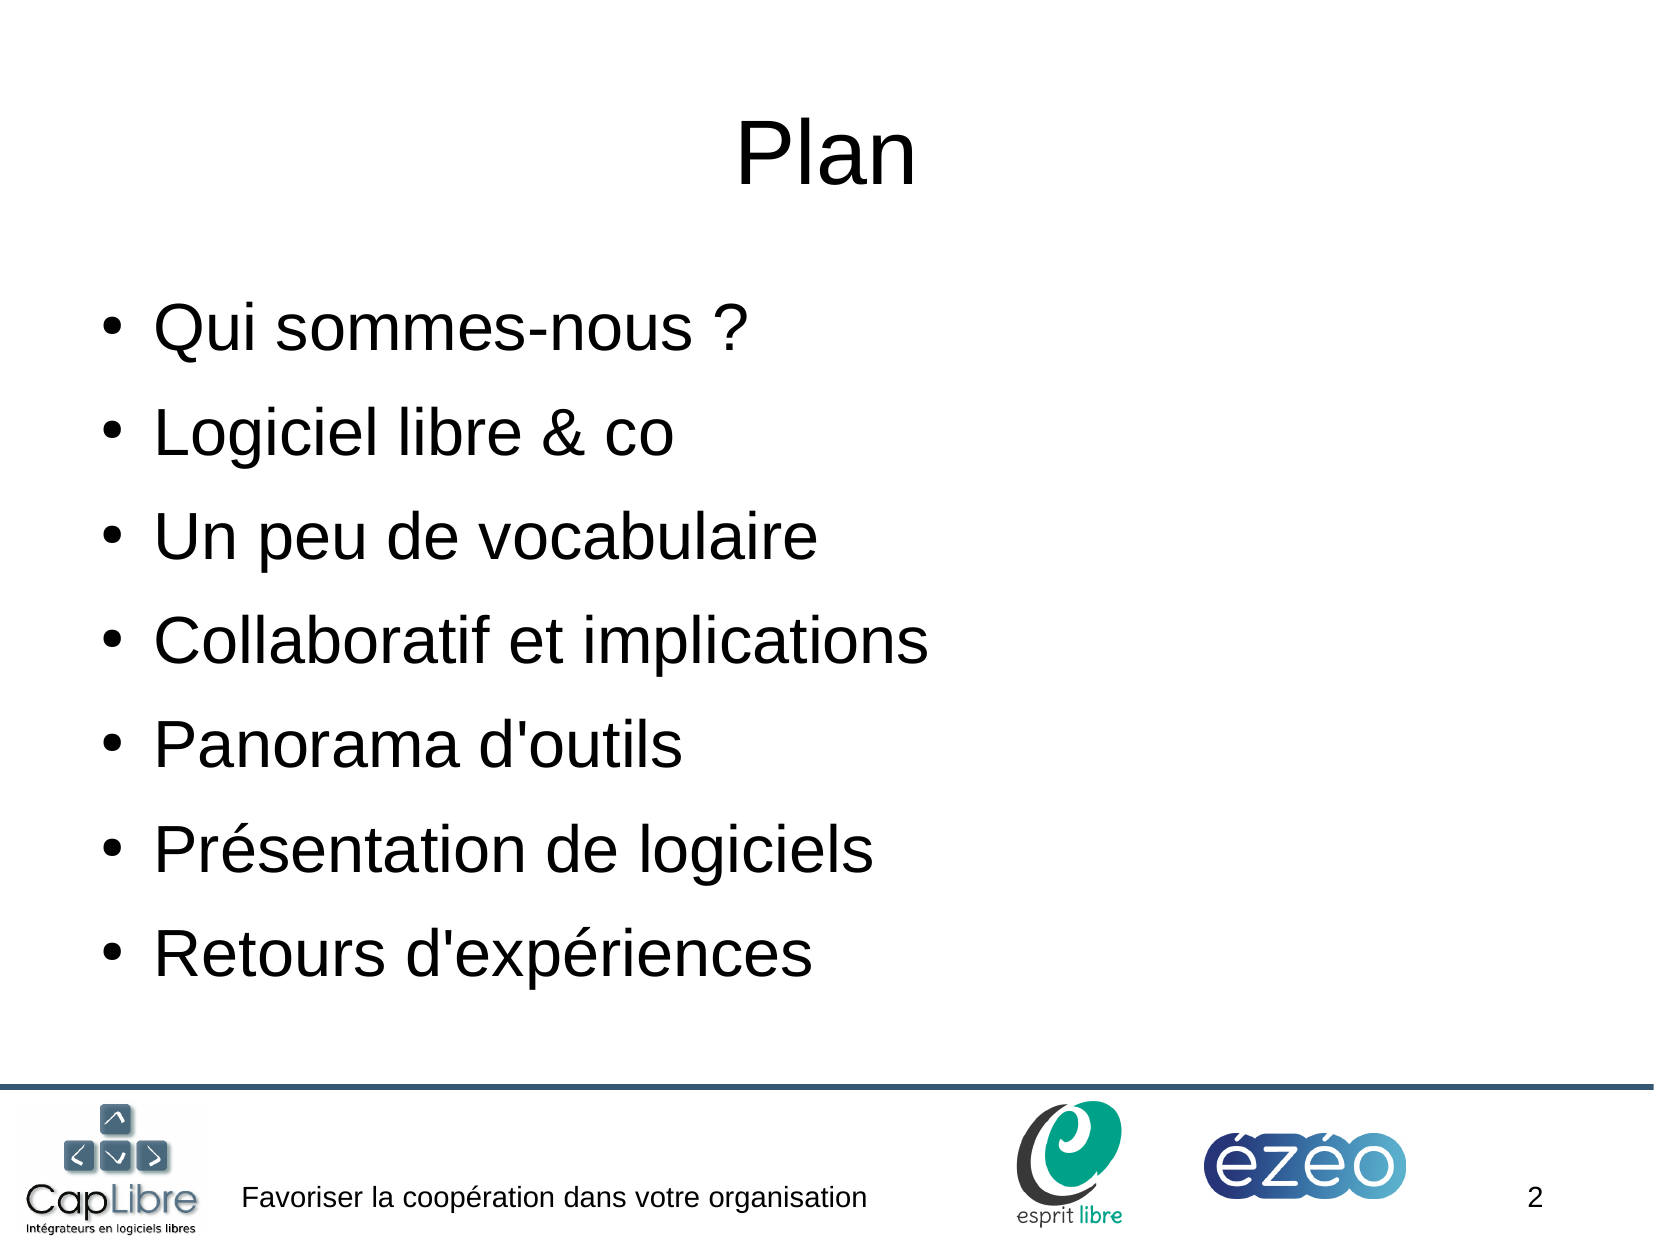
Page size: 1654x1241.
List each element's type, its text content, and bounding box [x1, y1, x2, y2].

picture [1003, 1098, 1134, 1229]
picture [1204, 1133, 1406, 1199]
title Plan [82, 49, 1571, 257]
list Qui sommes-nous ? Logiciel libre & co Un peu de vocabulaire Collaboratif et implications Panorama d'outils Présentation de logiciels Retours d'expériences [82, 290, 1571, 1010]
picture [11, 1098, 210, 1239]
